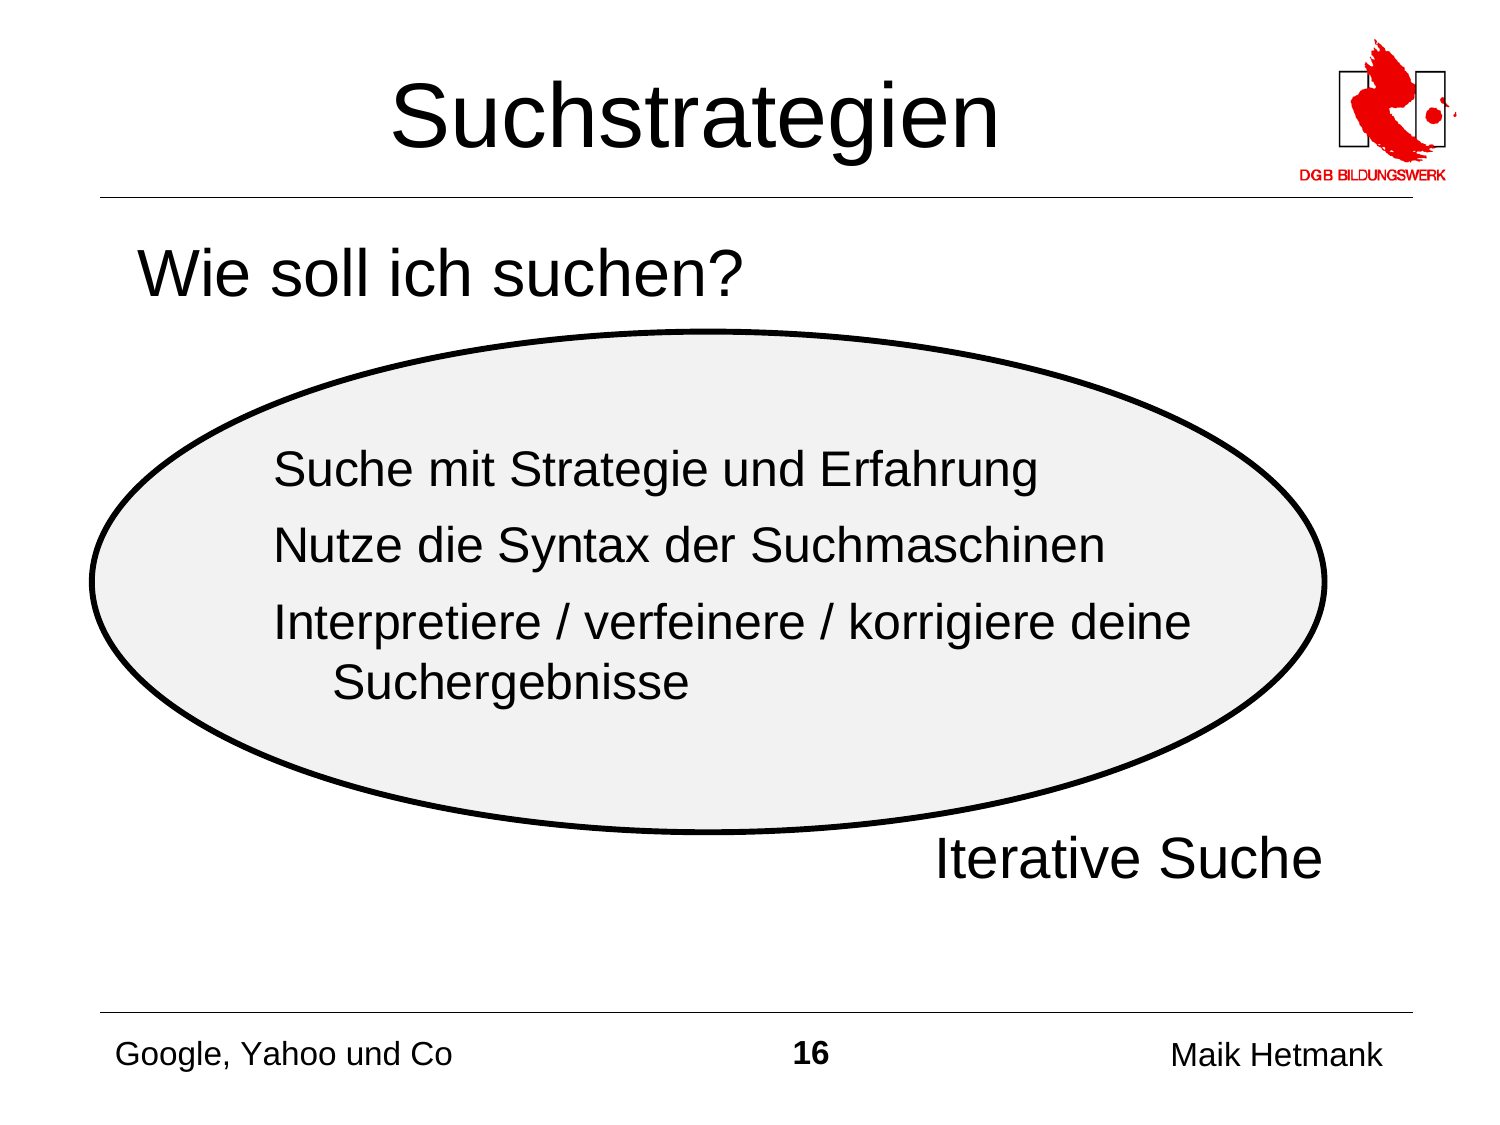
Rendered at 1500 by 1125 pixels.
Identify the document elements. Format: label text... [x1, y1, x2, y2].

text_box Suche mit Strategie und Erfahrung [273, 437, 1297, 503]
text_box Nutze die Syntax der Suchmaschinen [273, 513, 1297, 580]
text_box [91, 331, 1325, 833]
text_box Wie soll ich suchen? [137, 230, 1407, 307]
title Suchstrategien [87, 49, 1305, 175]
picture [1299, 37, 1457, 181]
text_box Interpretiere / verfeinere / korrigiere deine Suchergebnisse [273, 590, 1297, 707]
text_box Iterative Suche [934, 820, 1364, 898]
